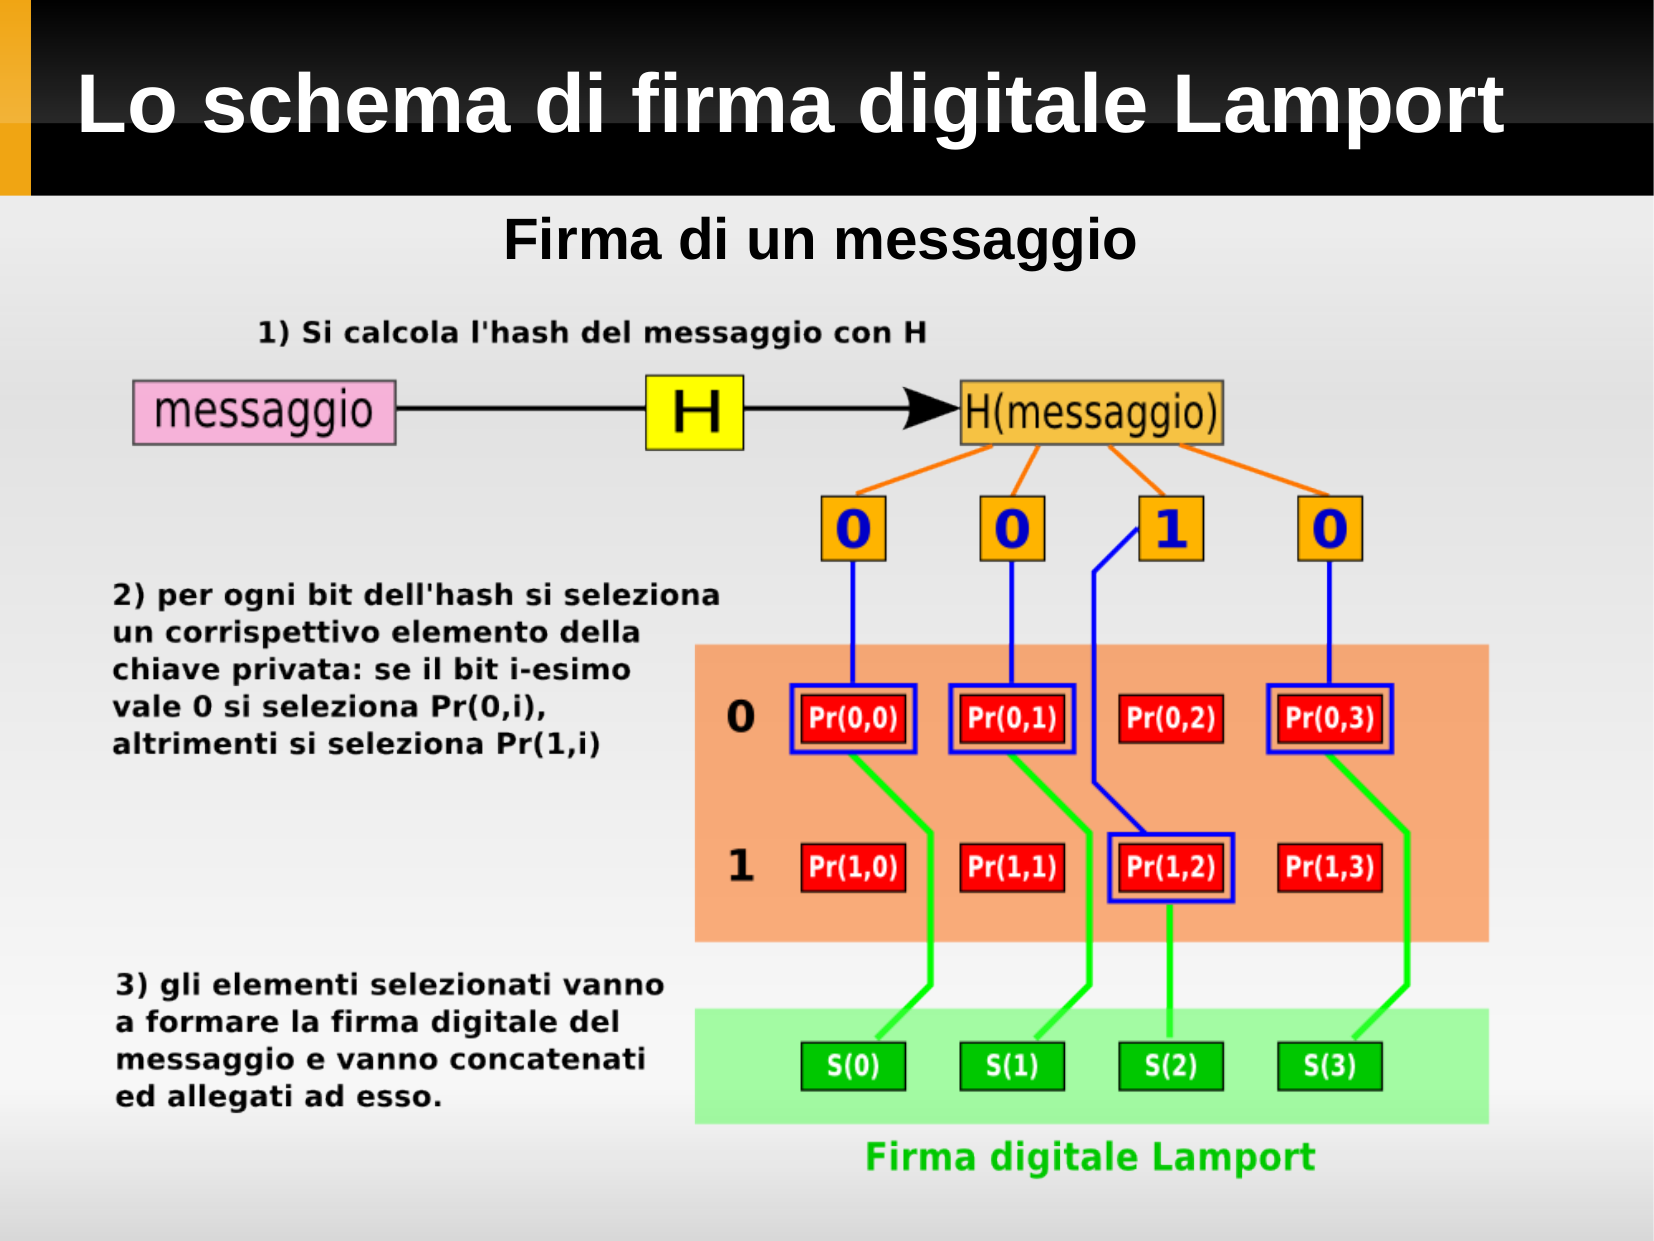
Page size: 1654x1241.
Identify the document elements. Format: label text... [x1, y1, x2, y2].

picture [0, 0, 1654, 1241]
title Lo schema di firma digitale Lamport [76, 7, 1565, 200]
subtitle Firma di un messaggio [76, 206, 1565, 248]
